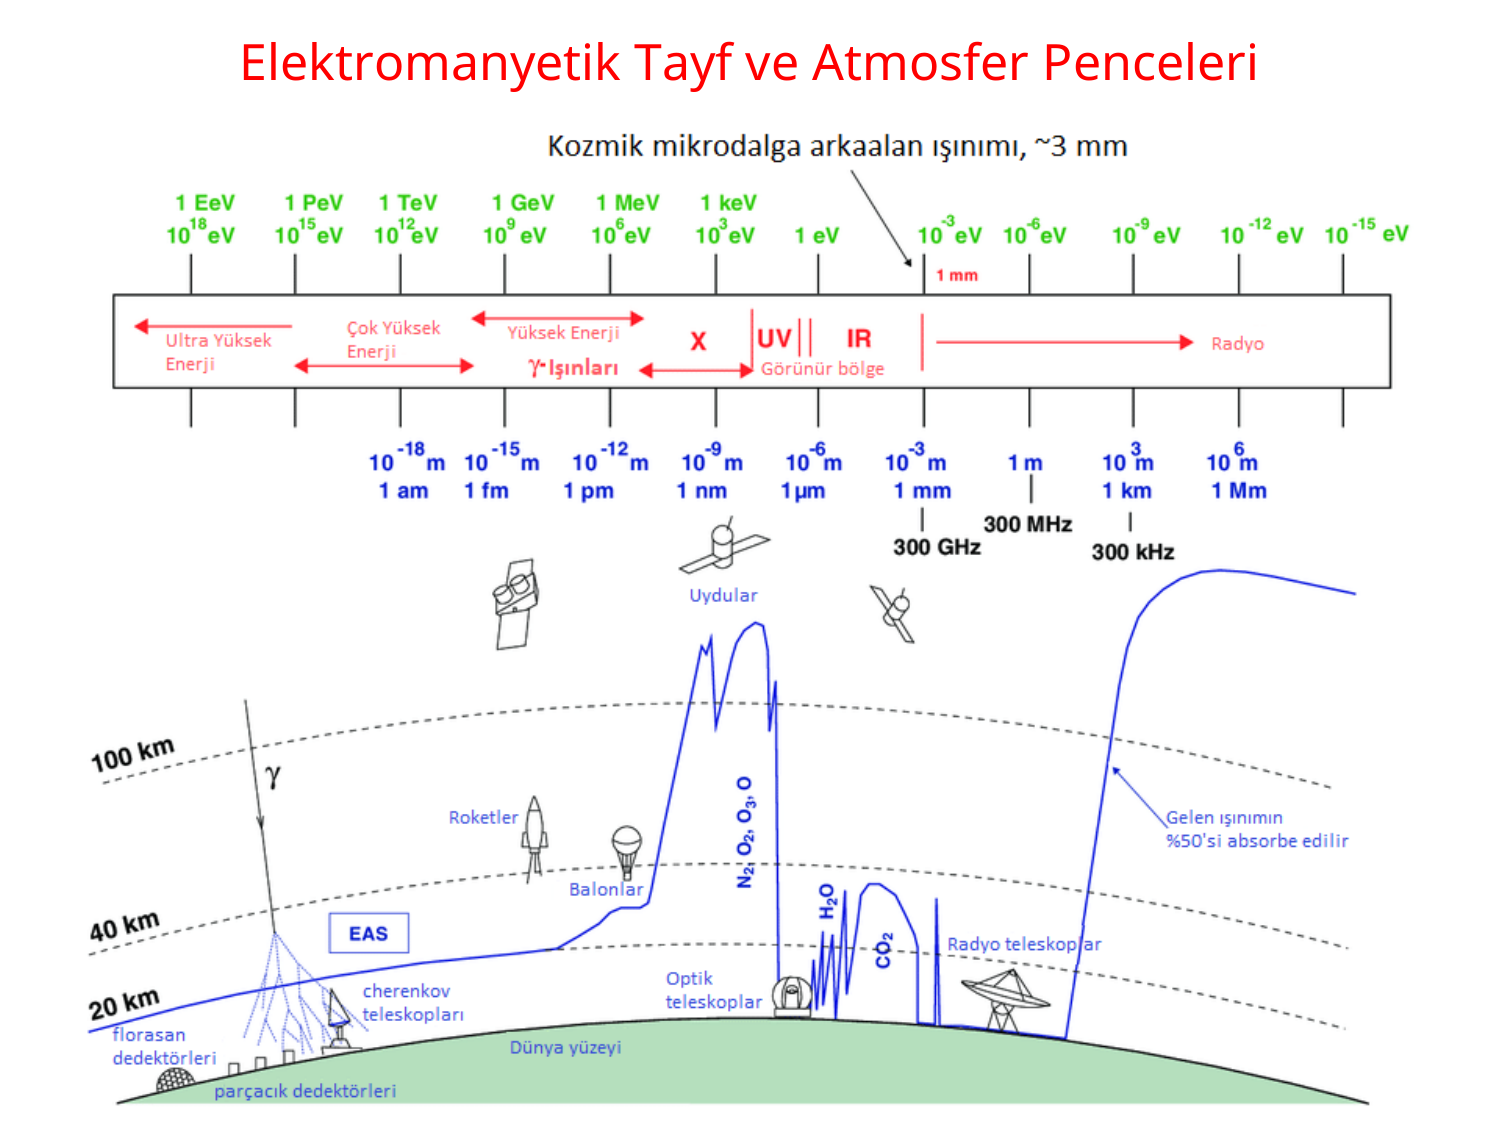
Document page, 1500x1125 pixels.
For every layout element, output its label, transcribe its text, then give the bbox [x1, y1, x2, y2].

picture [83, 105, 1418, 1107]
title Elektromanyetik Tayf ve Atmosfer Penceleri [75, 15, 1426, 105]
